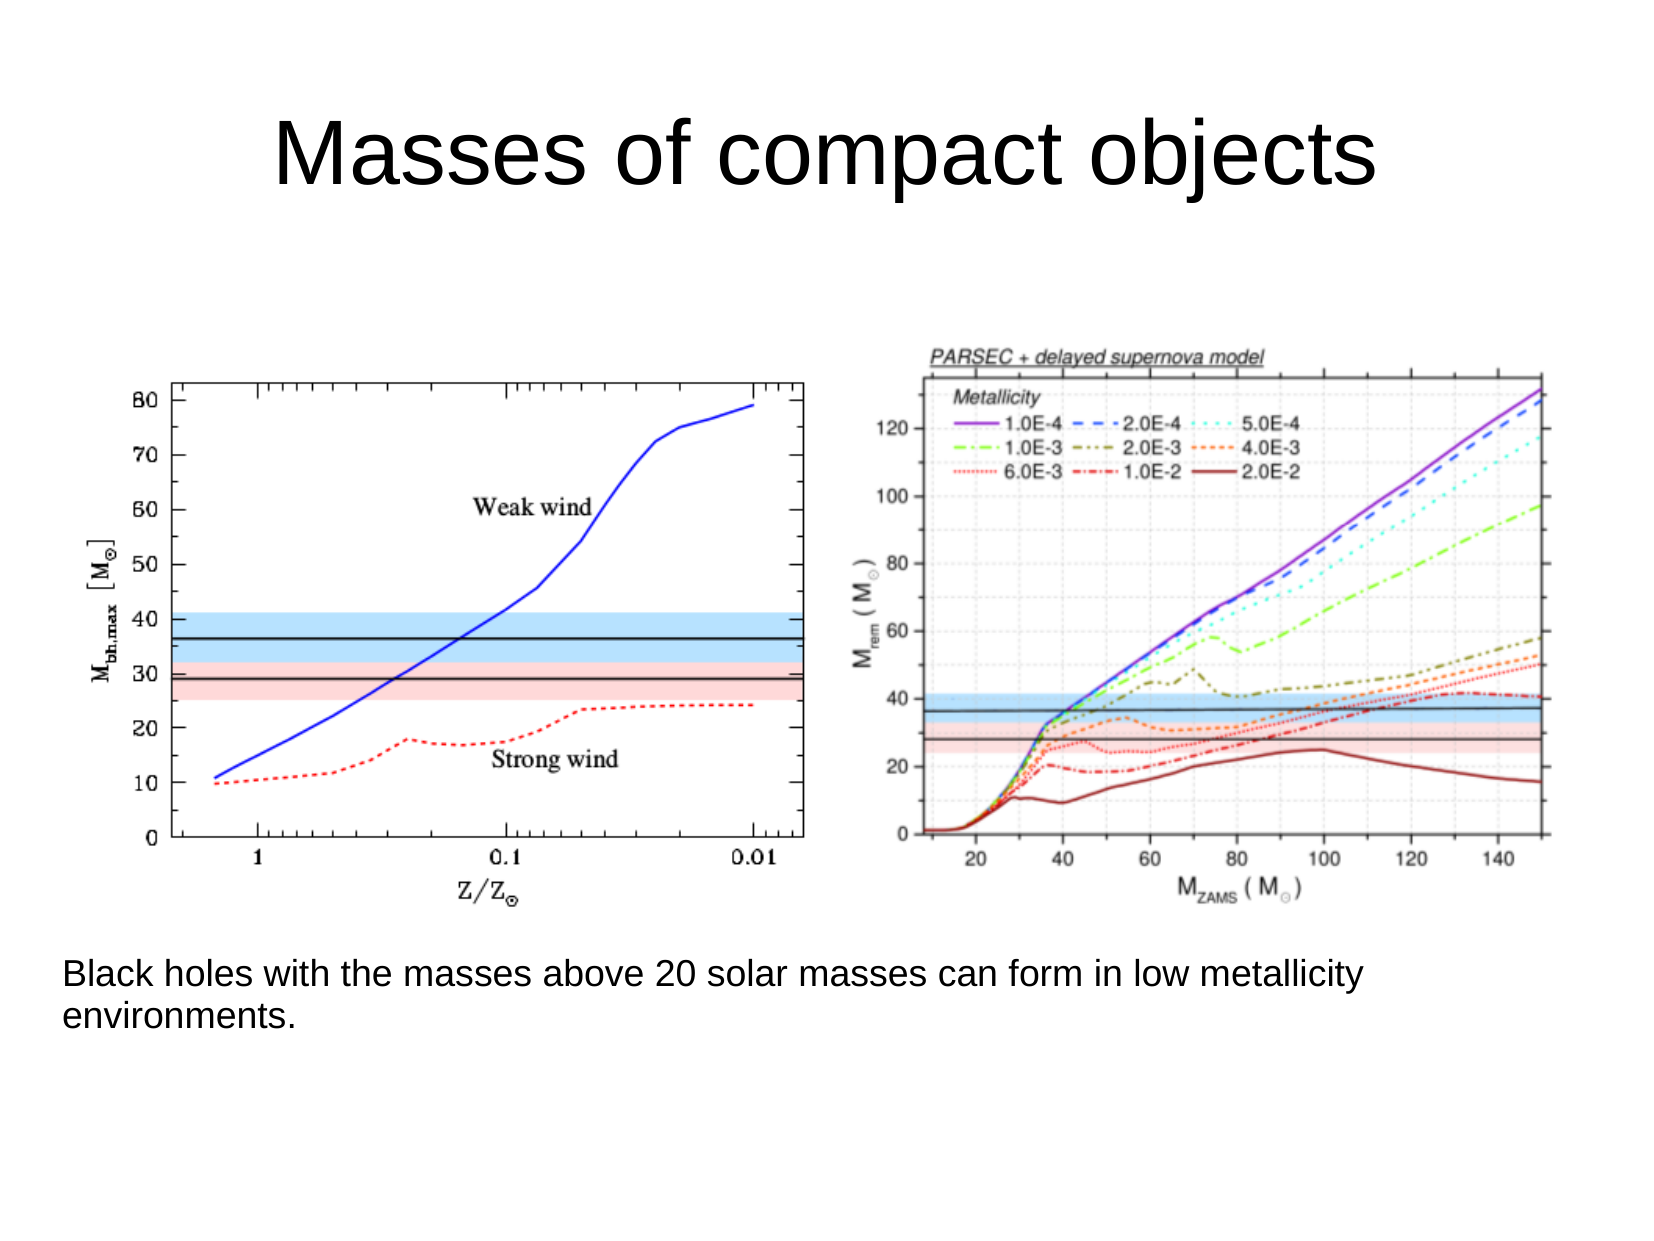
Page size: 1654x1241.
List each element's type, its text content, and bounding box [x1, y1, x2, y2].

picture [29, 334, 1641, 921]
text_box Black holes with the masses above 20 solar masses can form in low metallicity environments. [47, 944, 1560, 1044]
title Masses of compact objects [82, 49, 1571, 257]
